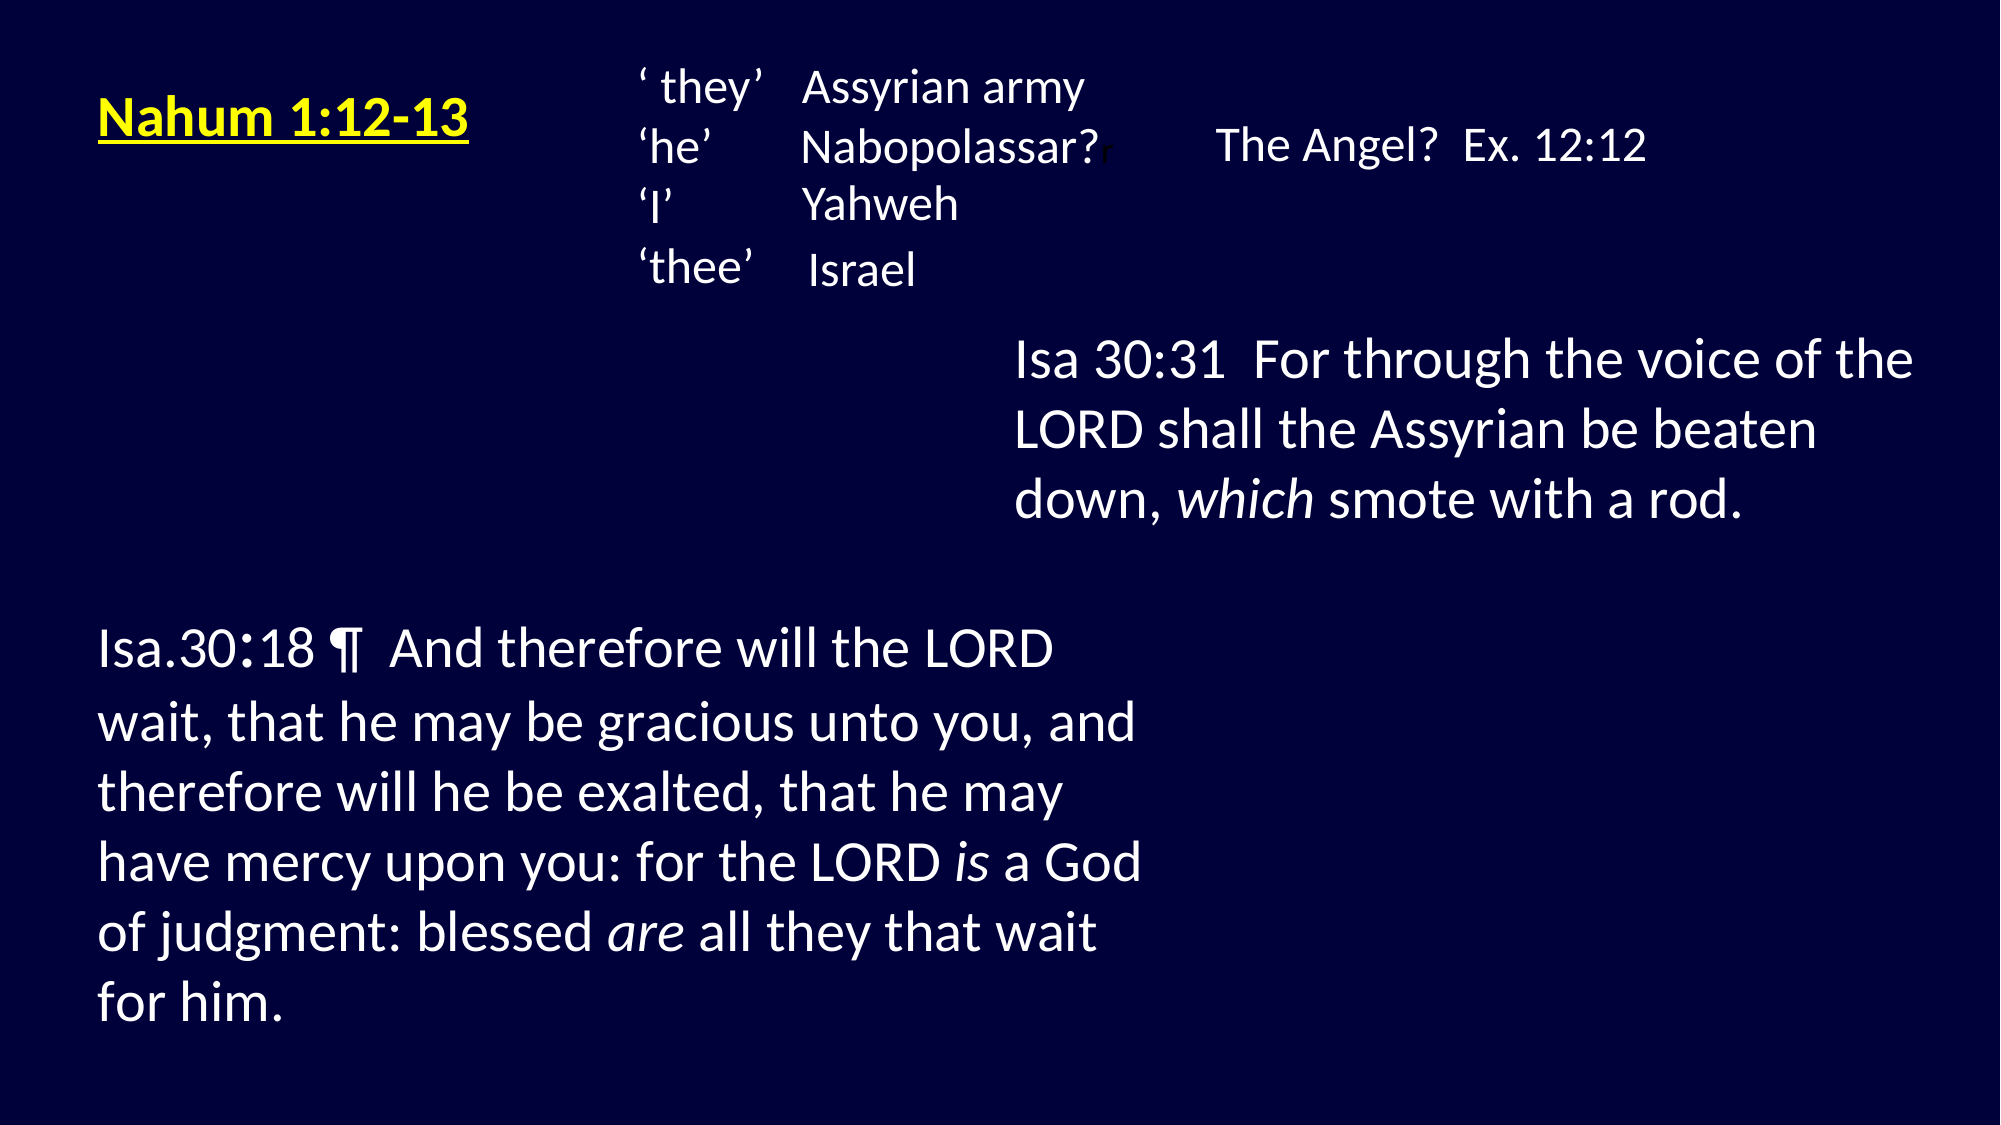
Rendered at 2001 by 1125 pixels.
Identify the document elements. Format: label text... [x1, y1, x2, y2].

text_box Isa 30:31 For through the voice of the LORD shall the Assyrian be beaten down, which smote with a rod. [999, 312, 1935, 540]
text_box ‘ they’ ‘he’ ‘I’ ‘thee’ [621, 46, 787, 304]
text_box Nahum 1:12-13 [82, 70, 520, 156]
text_box Isa.30:18 ¶ And therefore will the LORD wait, that he may be gracious unto you, and therefore will he be exalted, that he may have mercy upon you: for the LORD is a God of judgment: blessed are all they that wait for him. [82, 585, 1161, 1055]
text_box Israel [792, 228, 1167, 305]
text_box Nabopolassar?r [785, 105, 1165, 182]
text_box Assyrian army [786, 46, 1321, 122]
text_box The Angel? Ex. 12:12 [1200, 103, 1734, 180]
text_box Yahweh [786, 163, 1161, 240]
